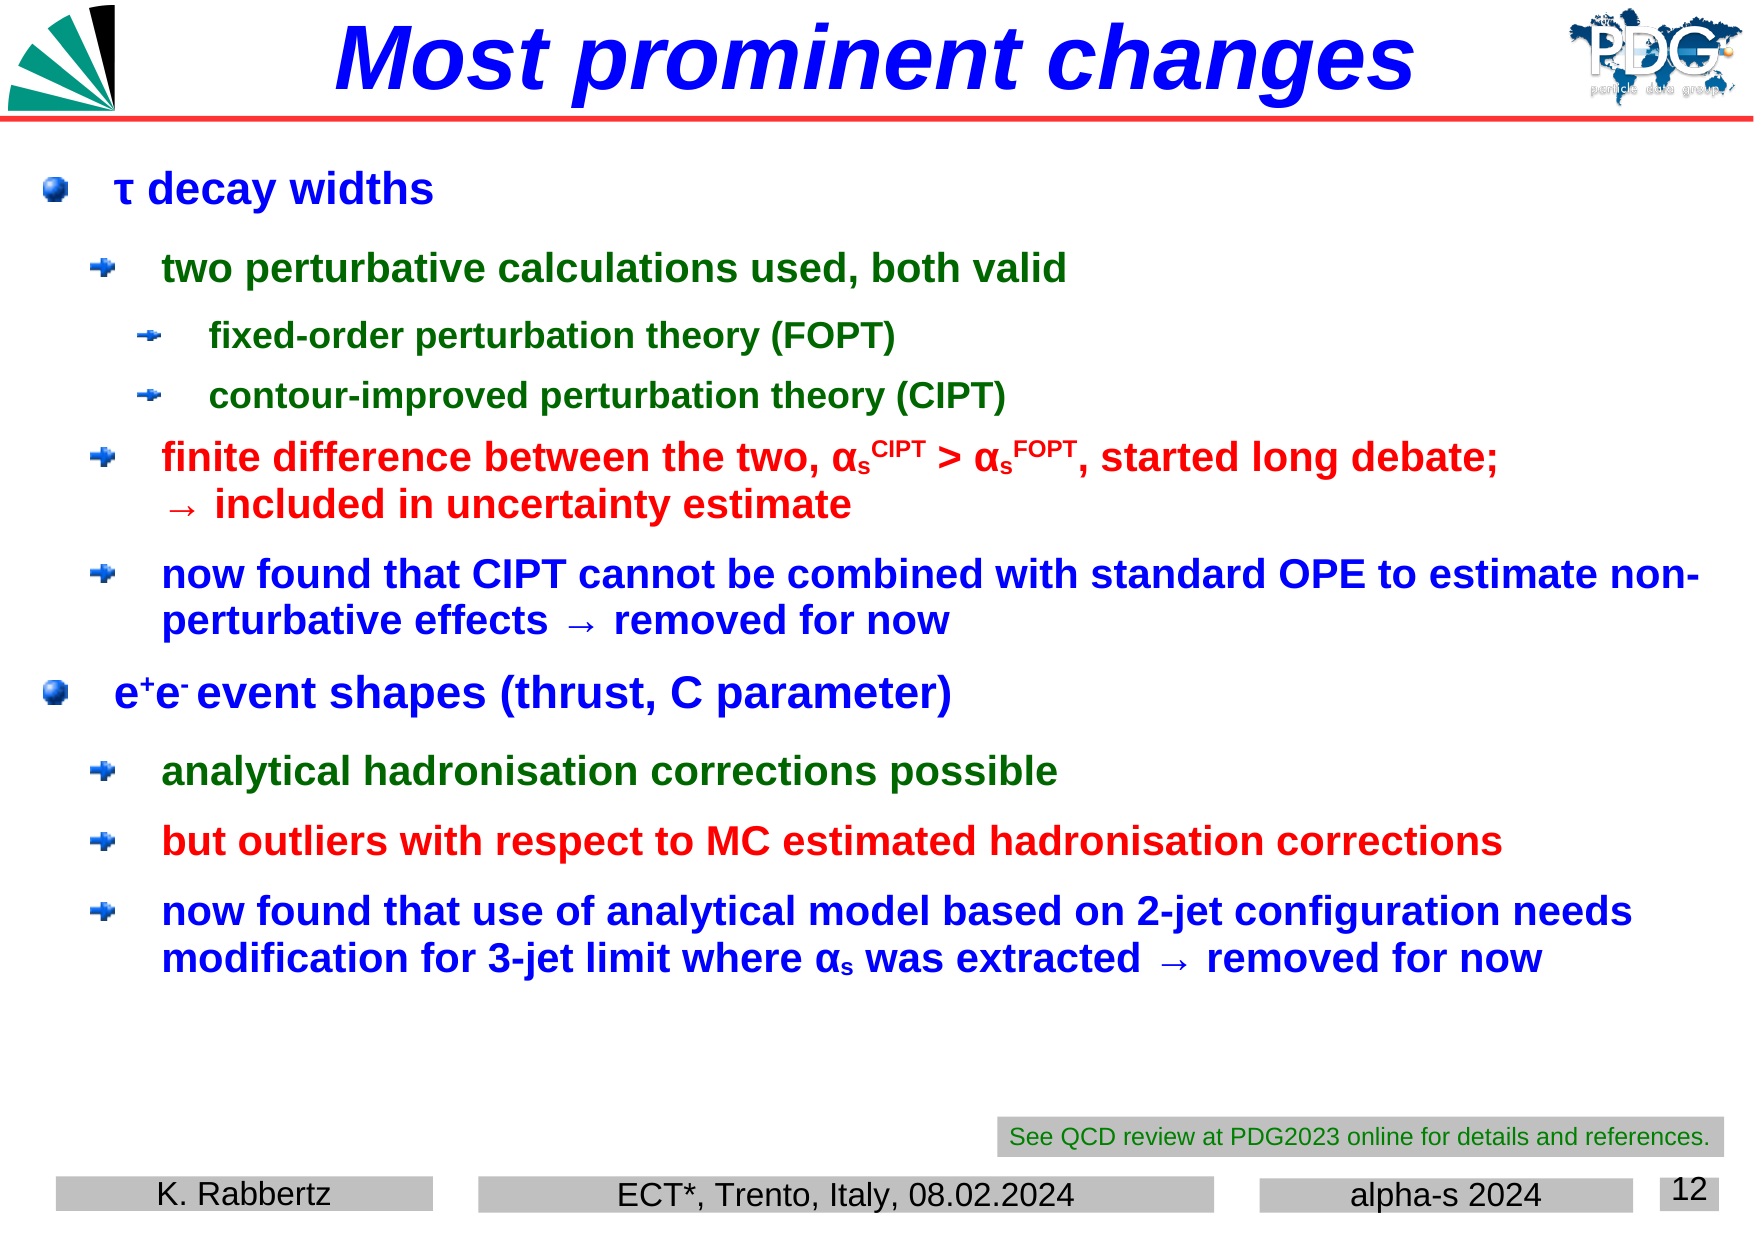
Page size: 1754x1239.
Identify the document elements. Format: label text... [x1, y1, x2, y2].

list τ decay widths two perturbative calculations used, both valid fixed-order perturbation theory (FOPT) contour-improved perturbation theory (CIPT) finite difference between the two, αsCIPT > αsFOPT, started long debate; → included in uncertainty estimate now found that CIPT cannot be combined with standard OPE to estimate non-perturbative effects → removed for now e+e- event shapes (thrust, C parameter) analytical hadronisation corrections possible but outliers with respect to MC estimated hadronisation corrections now found that use of analytical model based on 2-jet configuration needs modification for 3-jet limit where αs was extracted → removed for now [31, 163, 1726, 1146]
picture [1630, 6, 1746, 108]
text_box See QCD review at PDG2023 online for details and references. [997, 1116, 1725, 1157]
picture [8, 5, 115, 112]
title Most prominent changes [124, 0, 1630, 116]
